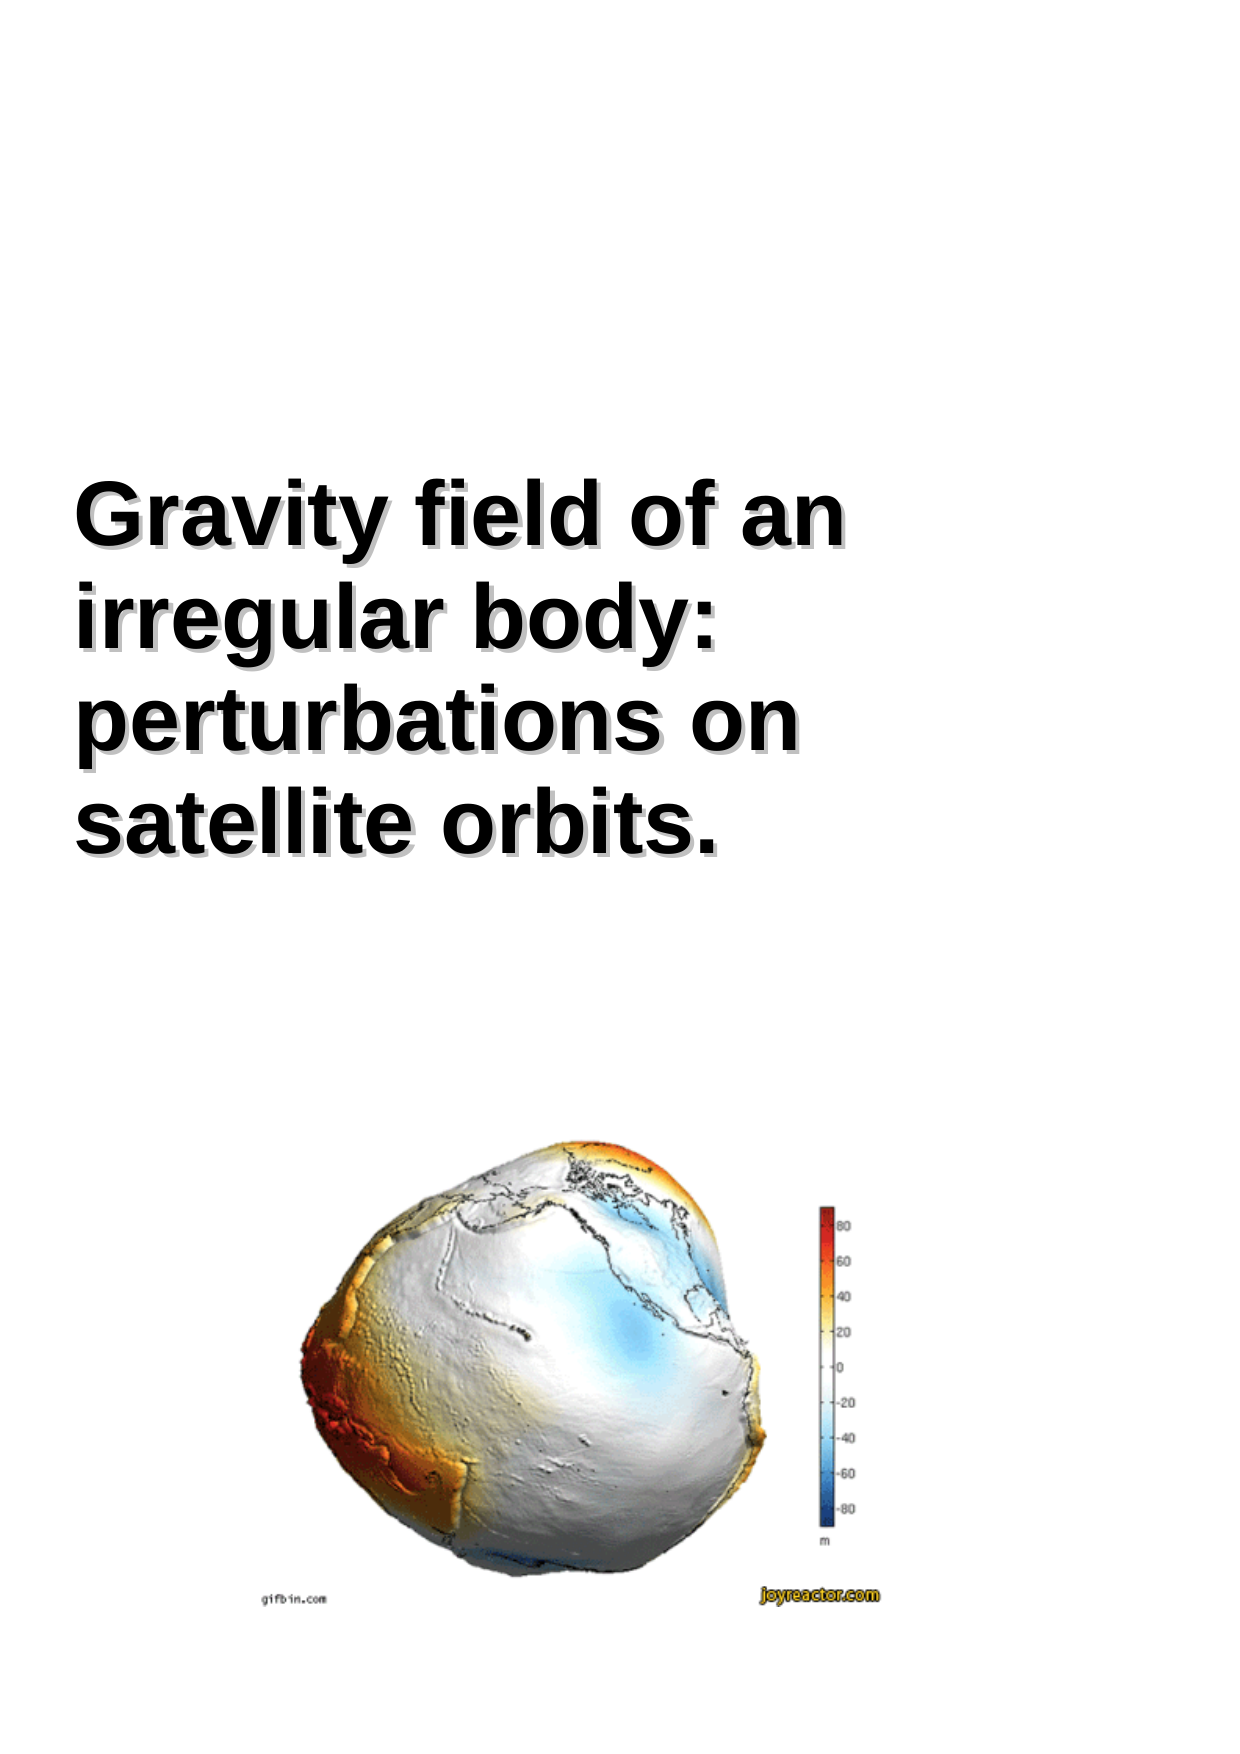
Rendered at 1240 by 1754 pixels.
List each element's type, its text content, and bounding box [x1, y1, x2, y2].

picture [260, 1121, 886, 1607]
text_box Gravity field of an irregular body: perturbations on satellite orbits. [59, 147, 1181, 1088]
